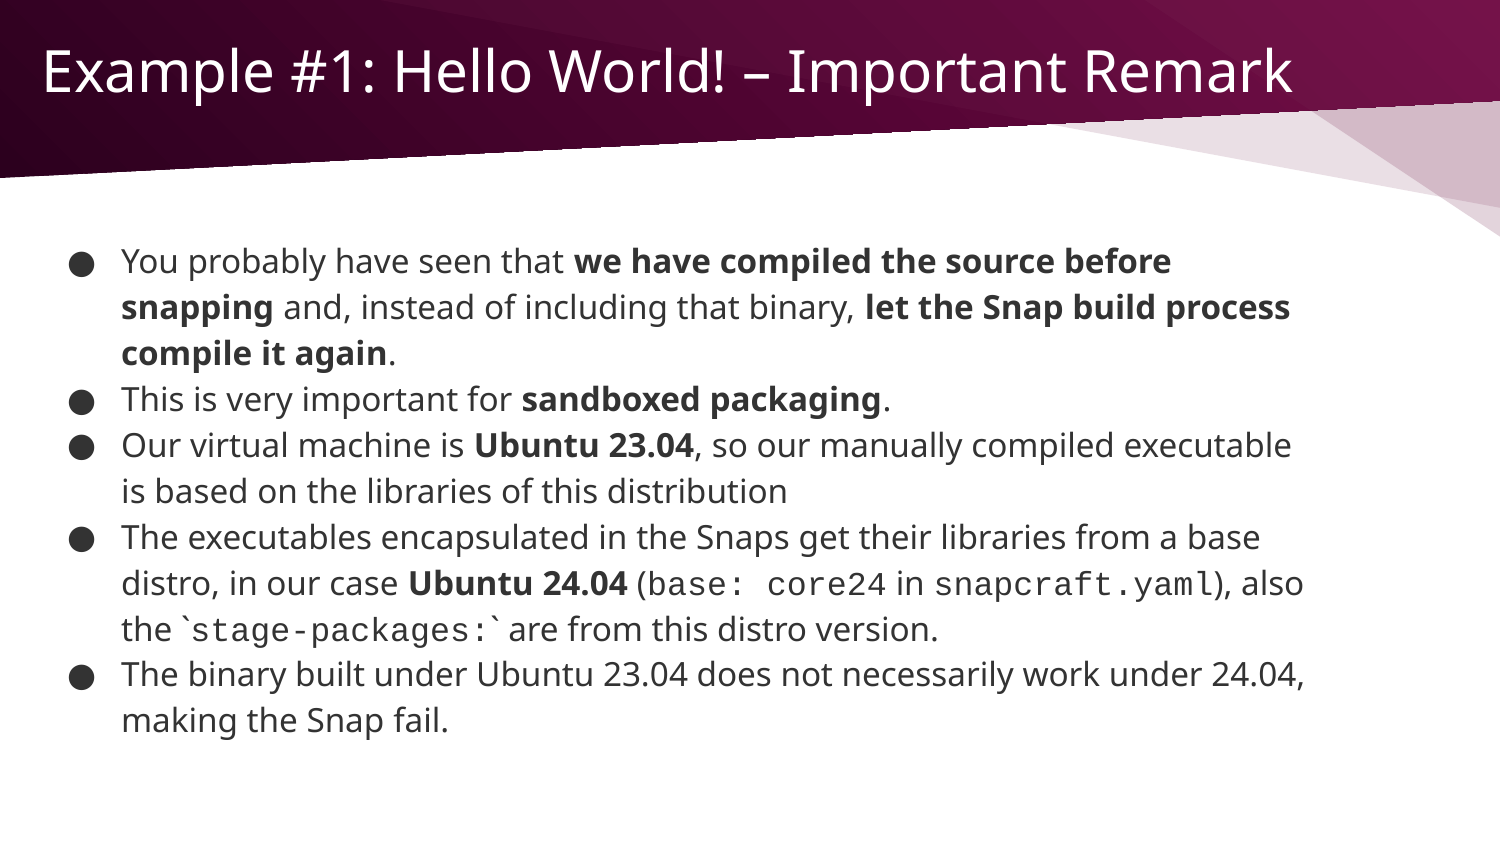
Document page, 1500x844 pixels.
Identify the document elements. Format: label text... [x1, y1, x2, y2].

title Example #1: Hello World! – Important Remark [41, 5, 1336, 134]
list You probably have seen that we have compiled the source before snapping and, instead of including that binary, let the Snap build process compile it again. This is very important for sandboxed packaging. Our virtual machine is Ubuntu 23.04, so our manually compiled executable is based on the libraries of this distribution The executables encapsulated in the Snaps get their libraries from a base distro, in our case Ubuntu 24.04 (base: core24 in snapcraft.yaml), also the `stage-packages:` are from this distro version. The binary built under Ubuntu 23.04 does not necessarily work under 24.04, making the Snap fail. [35, 229, 1324, 789]
